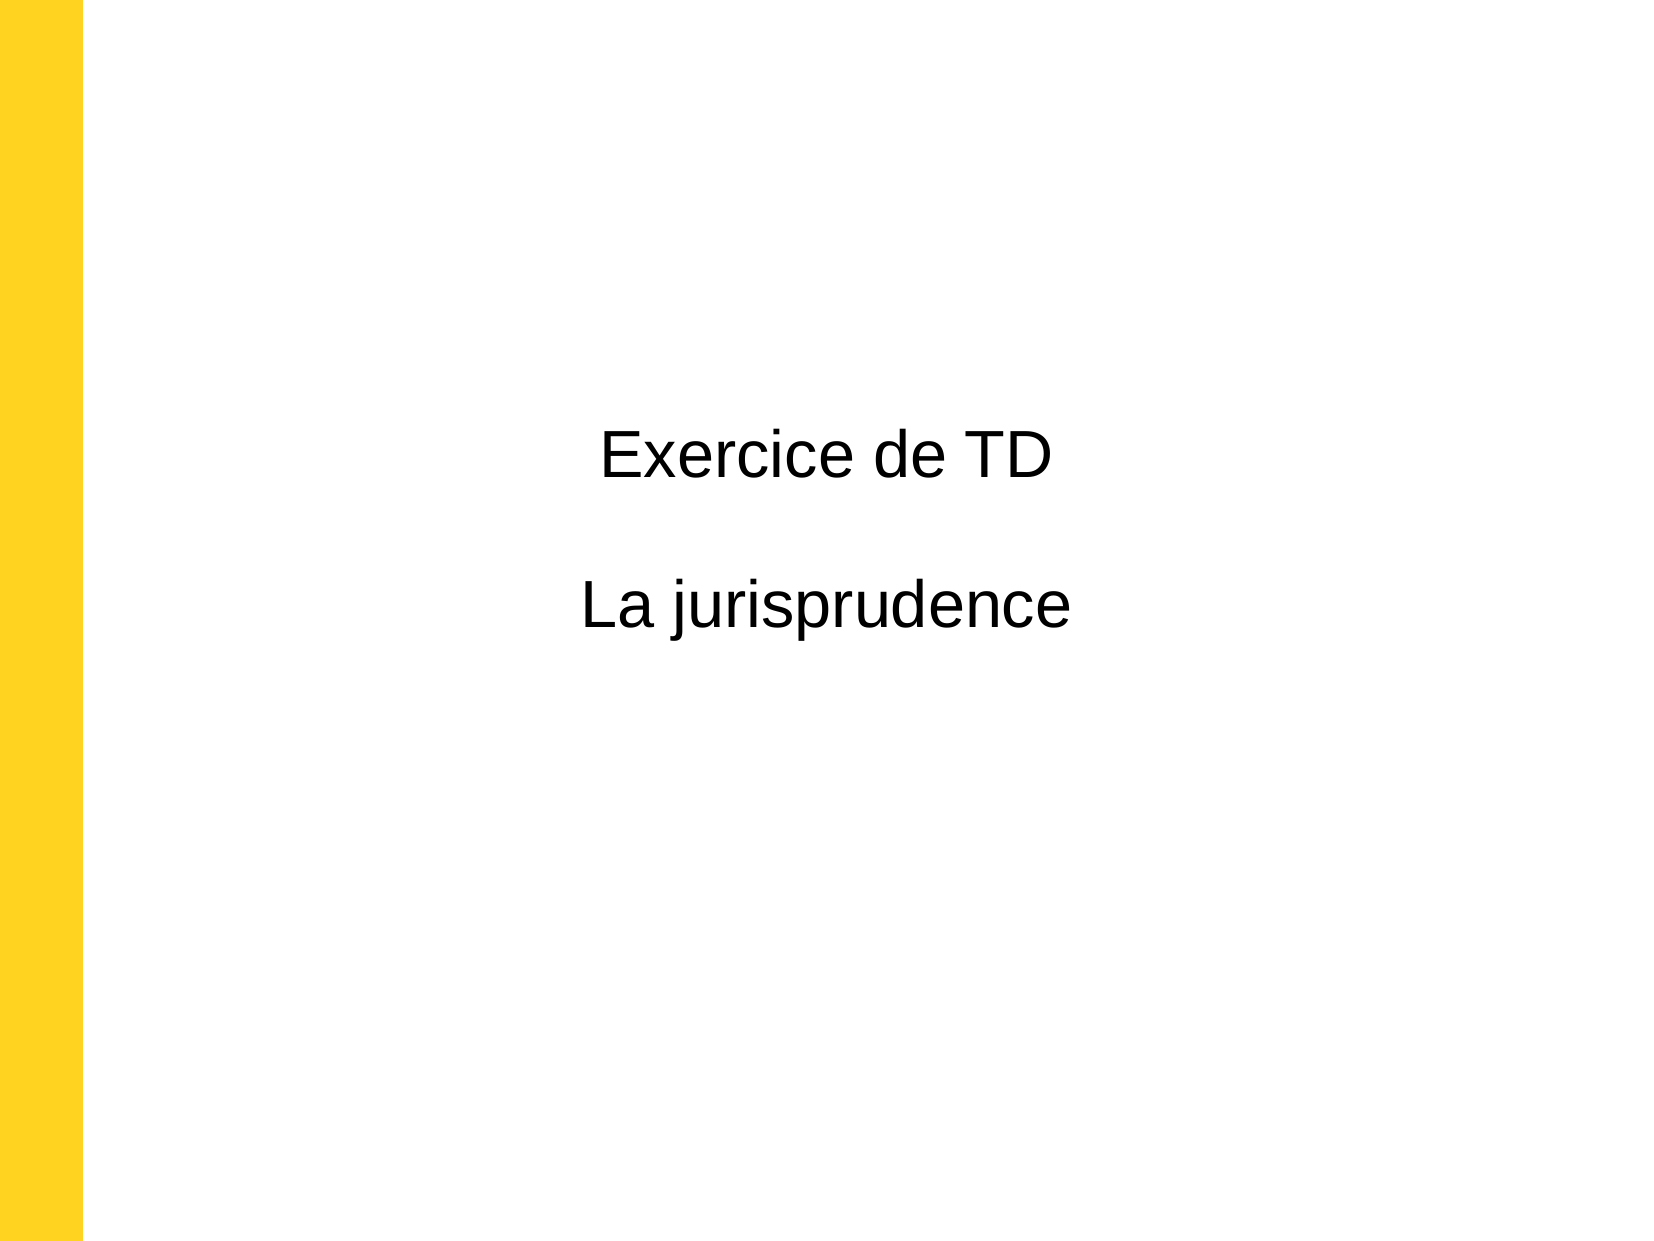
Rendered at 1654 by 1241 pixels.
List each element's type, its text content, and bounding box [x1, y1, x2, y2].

text_box [0, 0, 83, 1241]
subtitle Exercice de TD La jurisprudence [83, 49, 1571, 1010]
